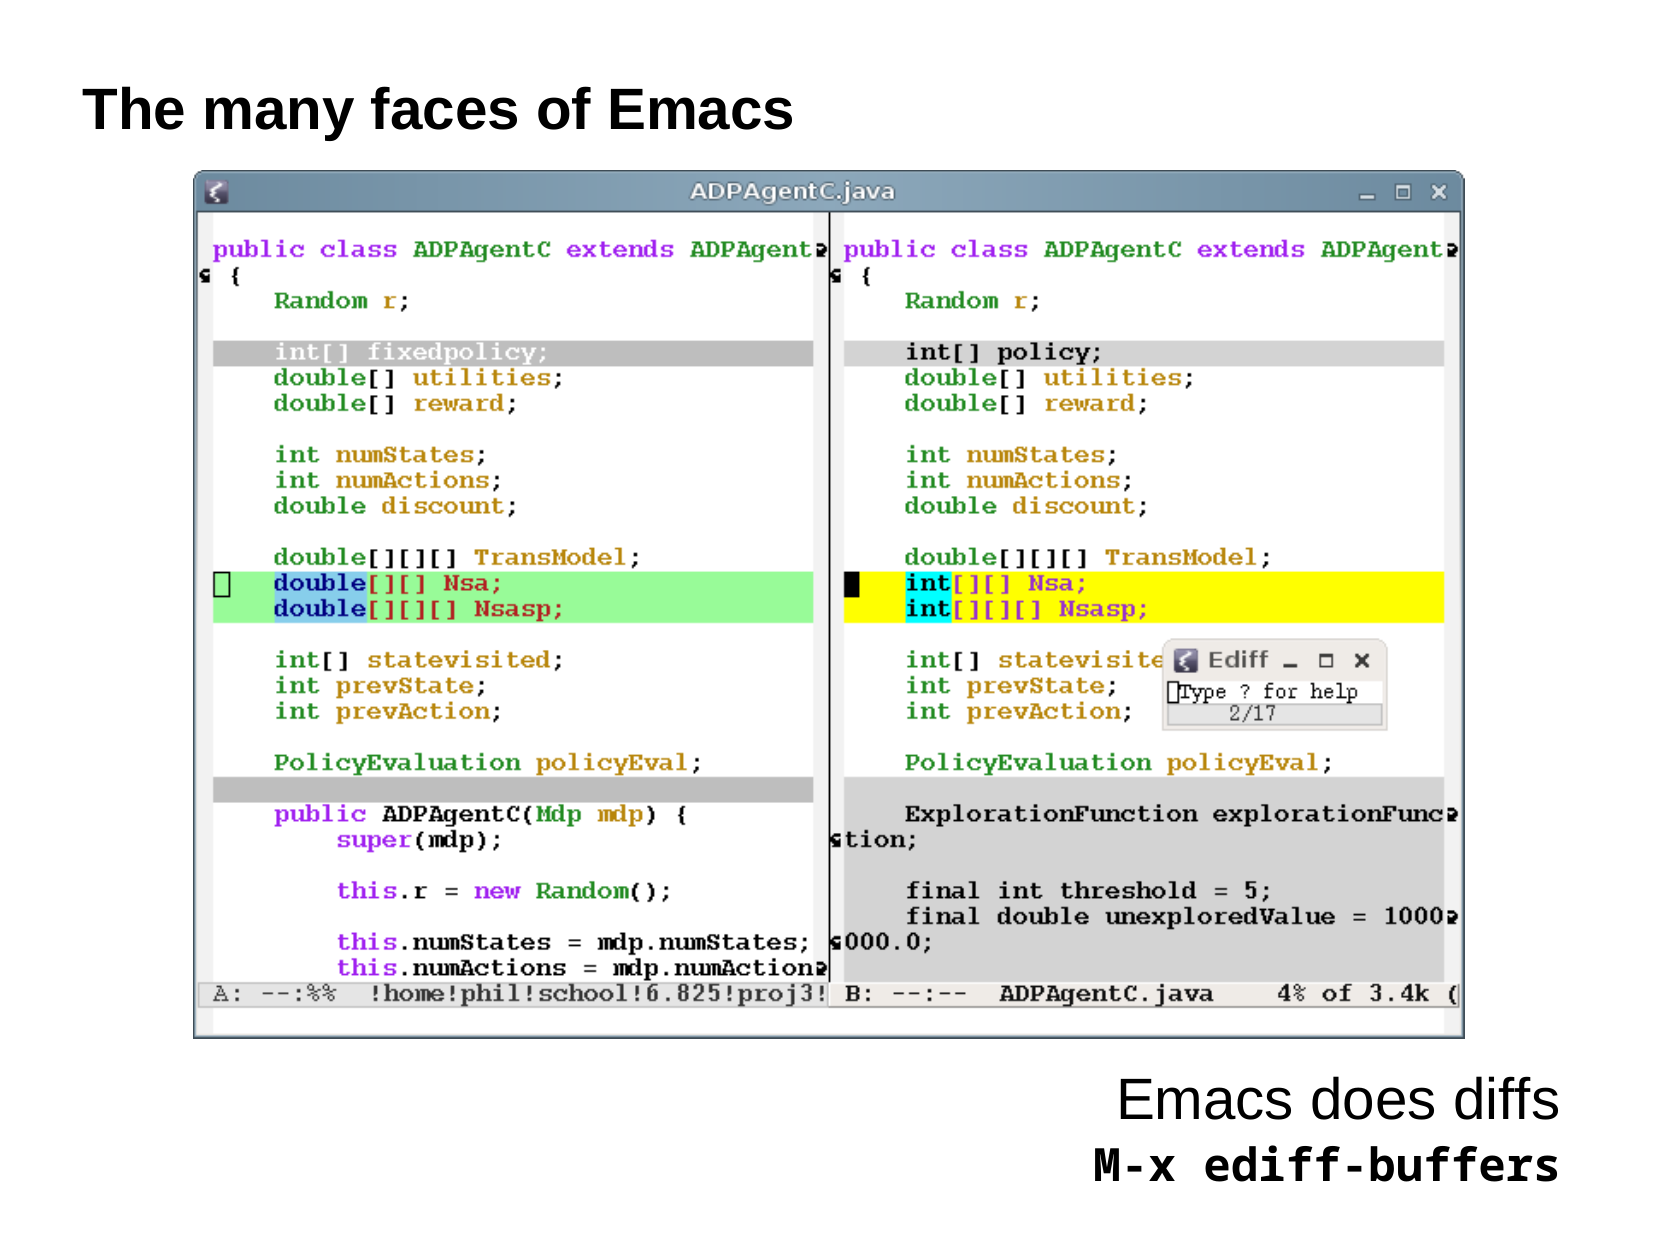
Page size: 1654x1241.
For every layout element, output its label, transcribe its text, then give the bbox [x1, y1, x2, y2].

picture [193, 170, 1465, 1039]
title The many faces of Emacs [82, 49, 1571, 171]
title Emacs does diffs M-x ediff-buffers [72, 1040, 1561, 1221]
